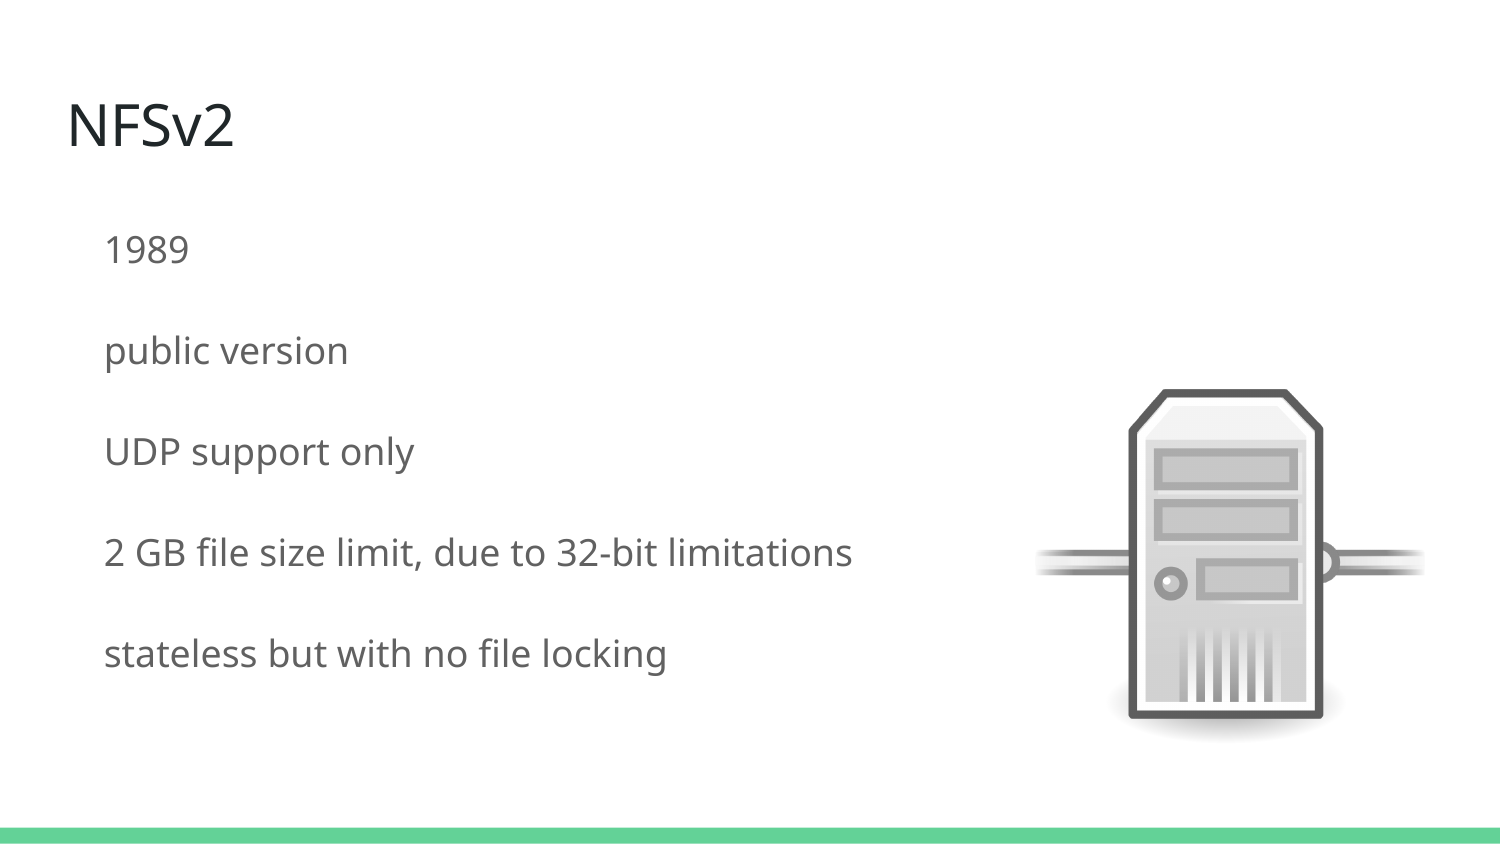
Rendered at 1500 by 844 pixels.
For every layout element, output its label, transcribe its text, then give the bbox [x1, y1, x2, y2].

list 1989 public version UDP support only 2 GB file size limit, due to 32-bit limitations stateless but with no file locking [51, 189, 1449, 750]
picture [1027, 355, 1433, 761]
title NFSv2 [51, 72, 1449, 167]
